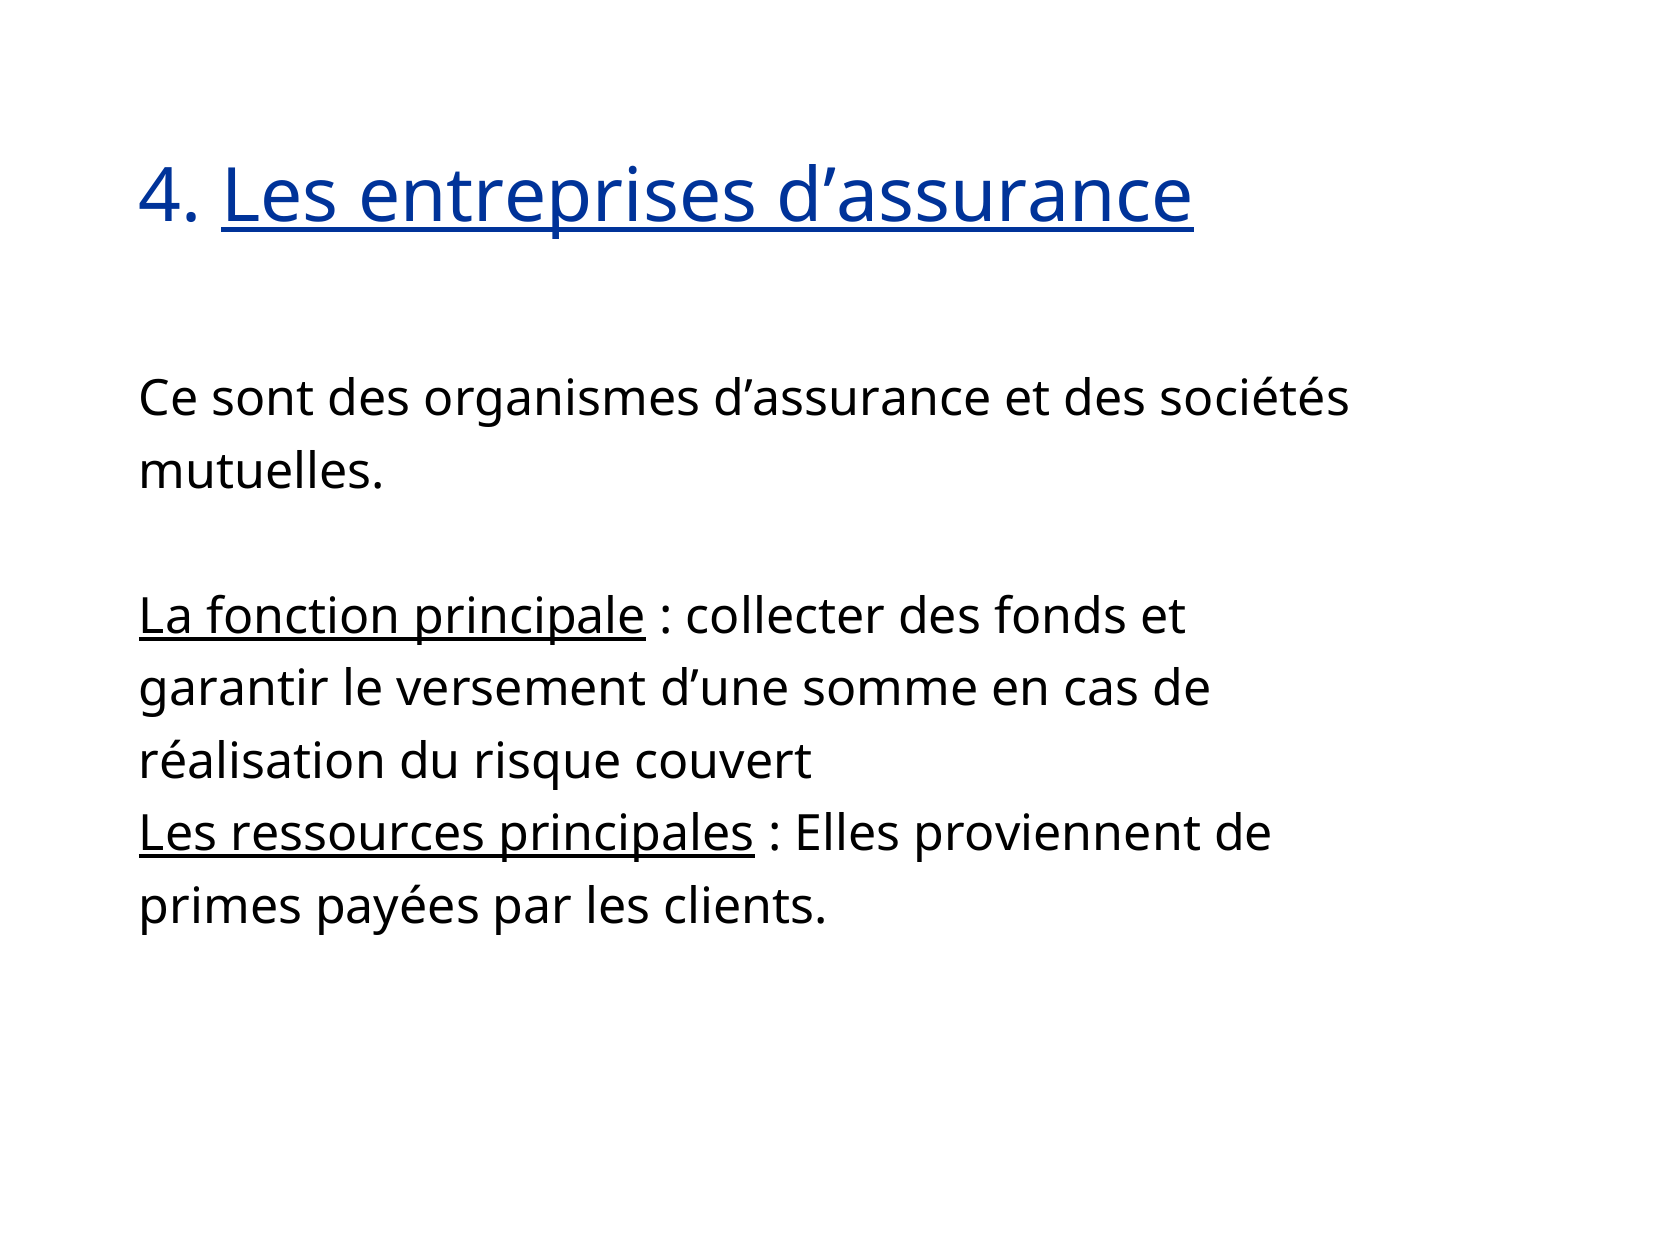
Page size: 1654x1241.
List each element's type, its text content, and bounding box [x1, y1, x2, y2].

list Ce sont des organismes d’assurance et des sociétés mutuelles. La fonction principale : collecter des fonds et garantir le versement d’une somme en cas de réalisation du risque couvert Les ressources principales : Elles proviennent de primes payées par les clients. [123, 358, 1530, 1103]
title 4. Les entreprises d’assurance [123, 82, 1530, 290]
